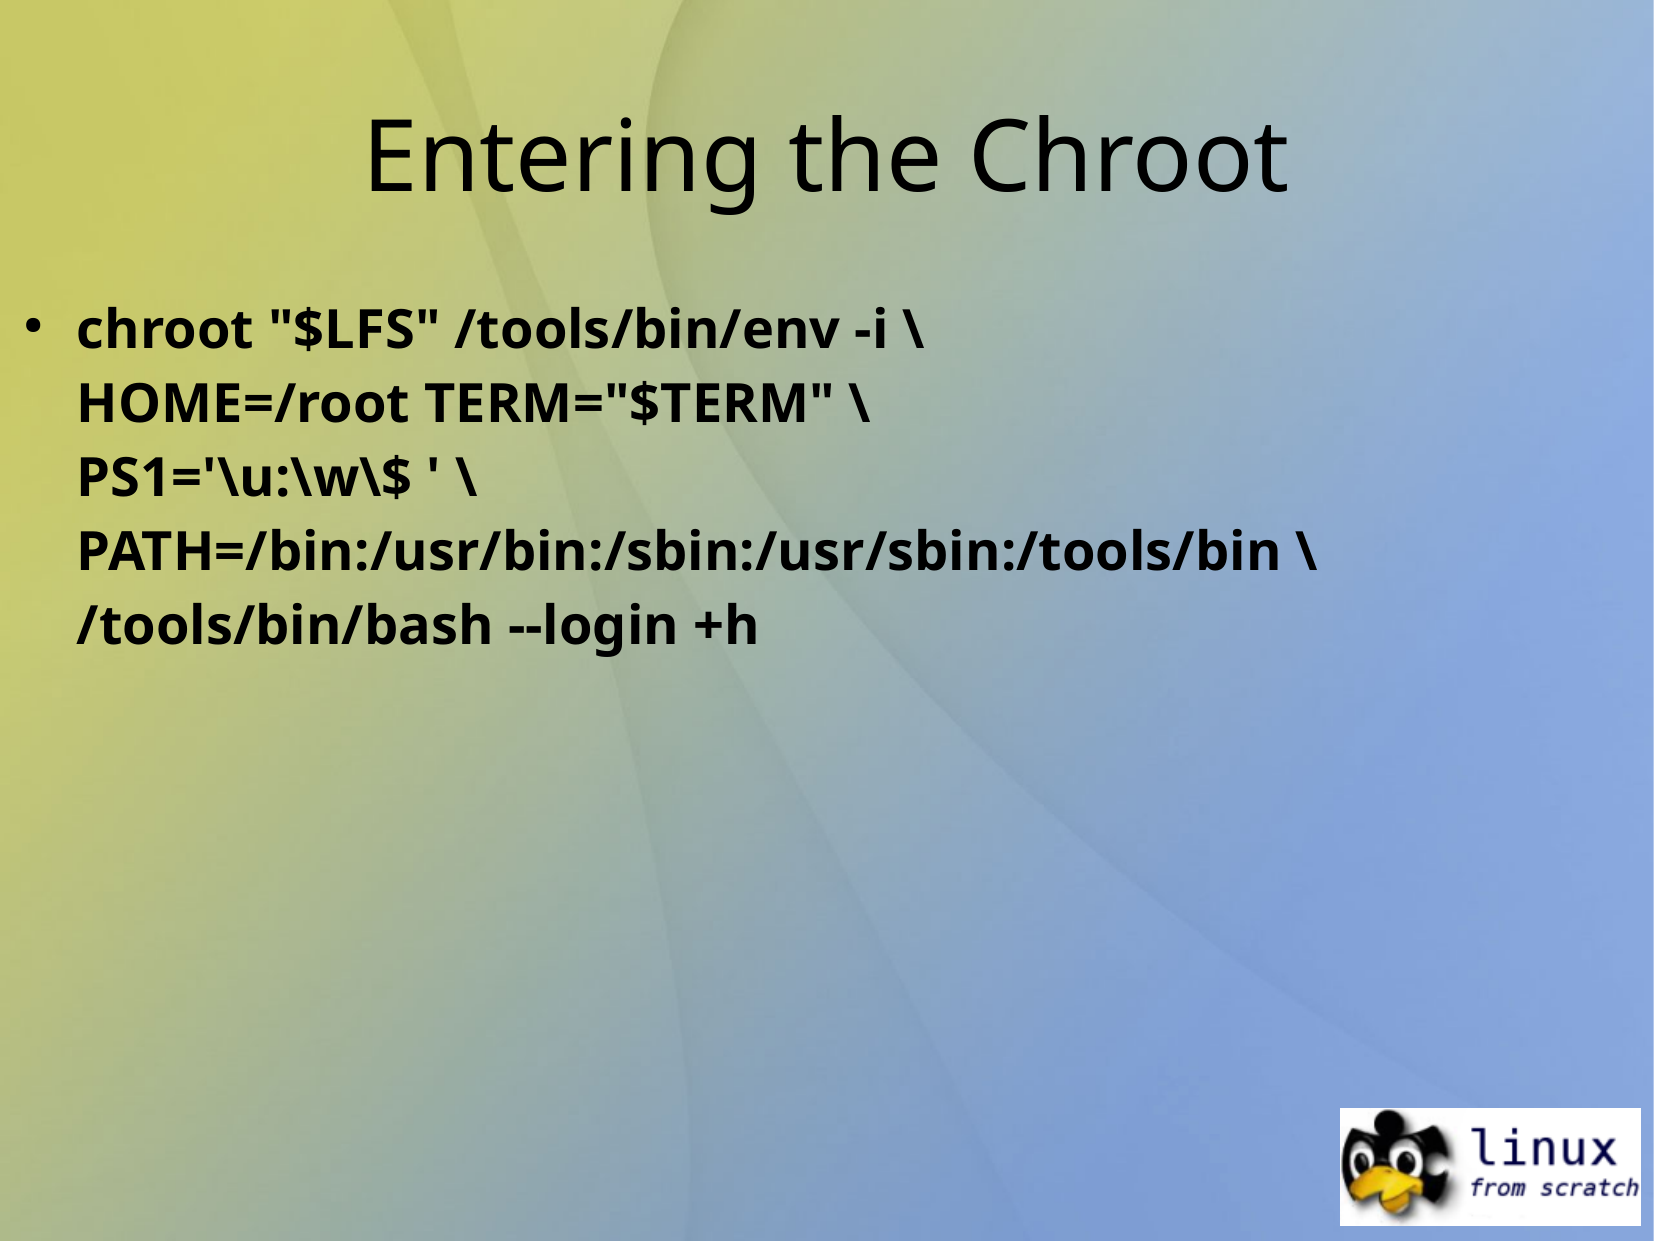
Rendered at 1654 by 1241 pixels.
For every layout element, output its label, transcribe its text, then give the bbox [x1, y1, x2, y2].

picture [0, 0, 1654, 1241]
title Entering the Chroot [82, 56, 1571, 250]
list chroot "$LFS" /tools/bin/env -i \ HOME=/root TERM="$TERM" \ PS1='\u:\w\$ ' \ PATH=/bin:/usr/bin:/sbin:/usr/sbin:/tools/bin \ /tools/bin/bash --login +h [5, 290, 1625, 1094]
